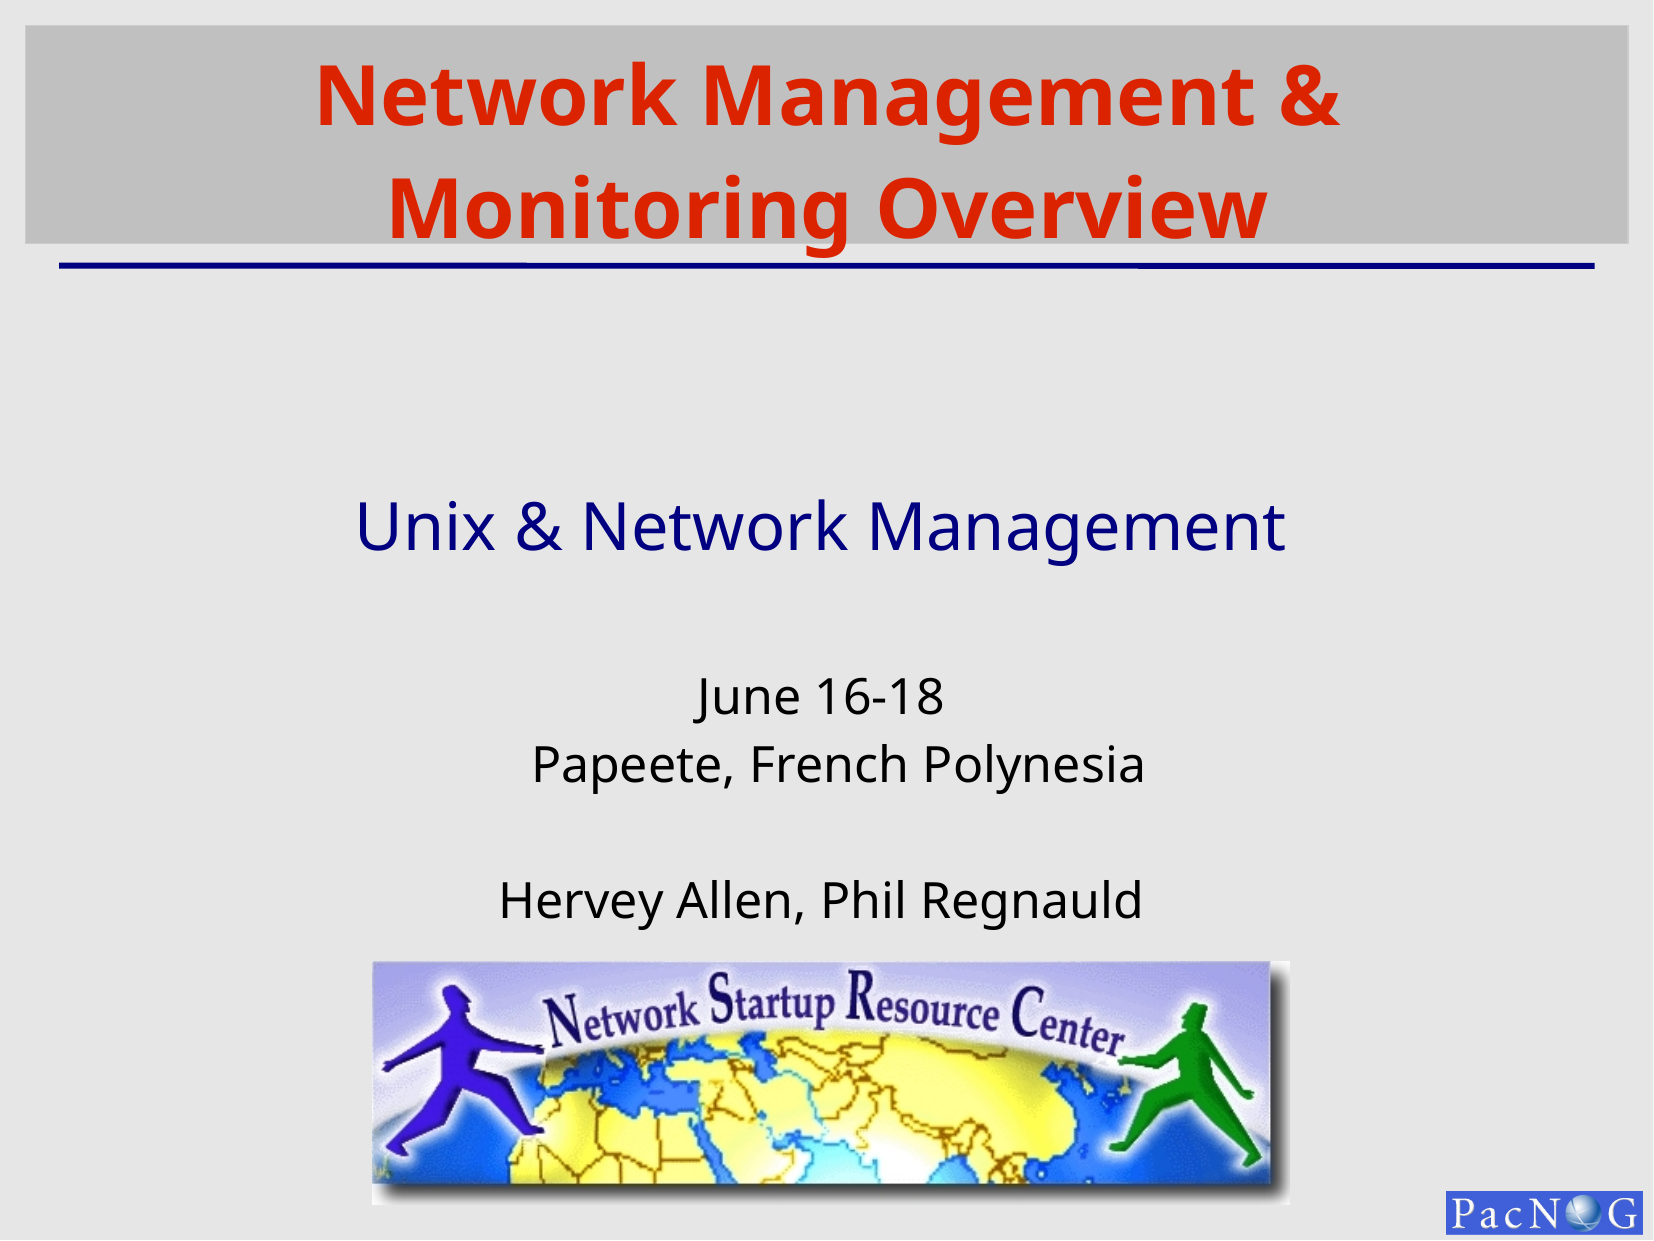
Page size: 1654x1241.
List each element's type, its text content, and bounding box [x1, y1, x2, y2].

title Network Management & Monitoring Overview [121, 46, 1534, 254]
picture [1446, 1191, 1643, 1235]
subtitle Unix & Network Management June 16-18 Papeete, French Polynesia Hervey Allen, Phil Regnauld [84, 293, 1524, 1120]
picture [372, 961, 1290, 1205]
